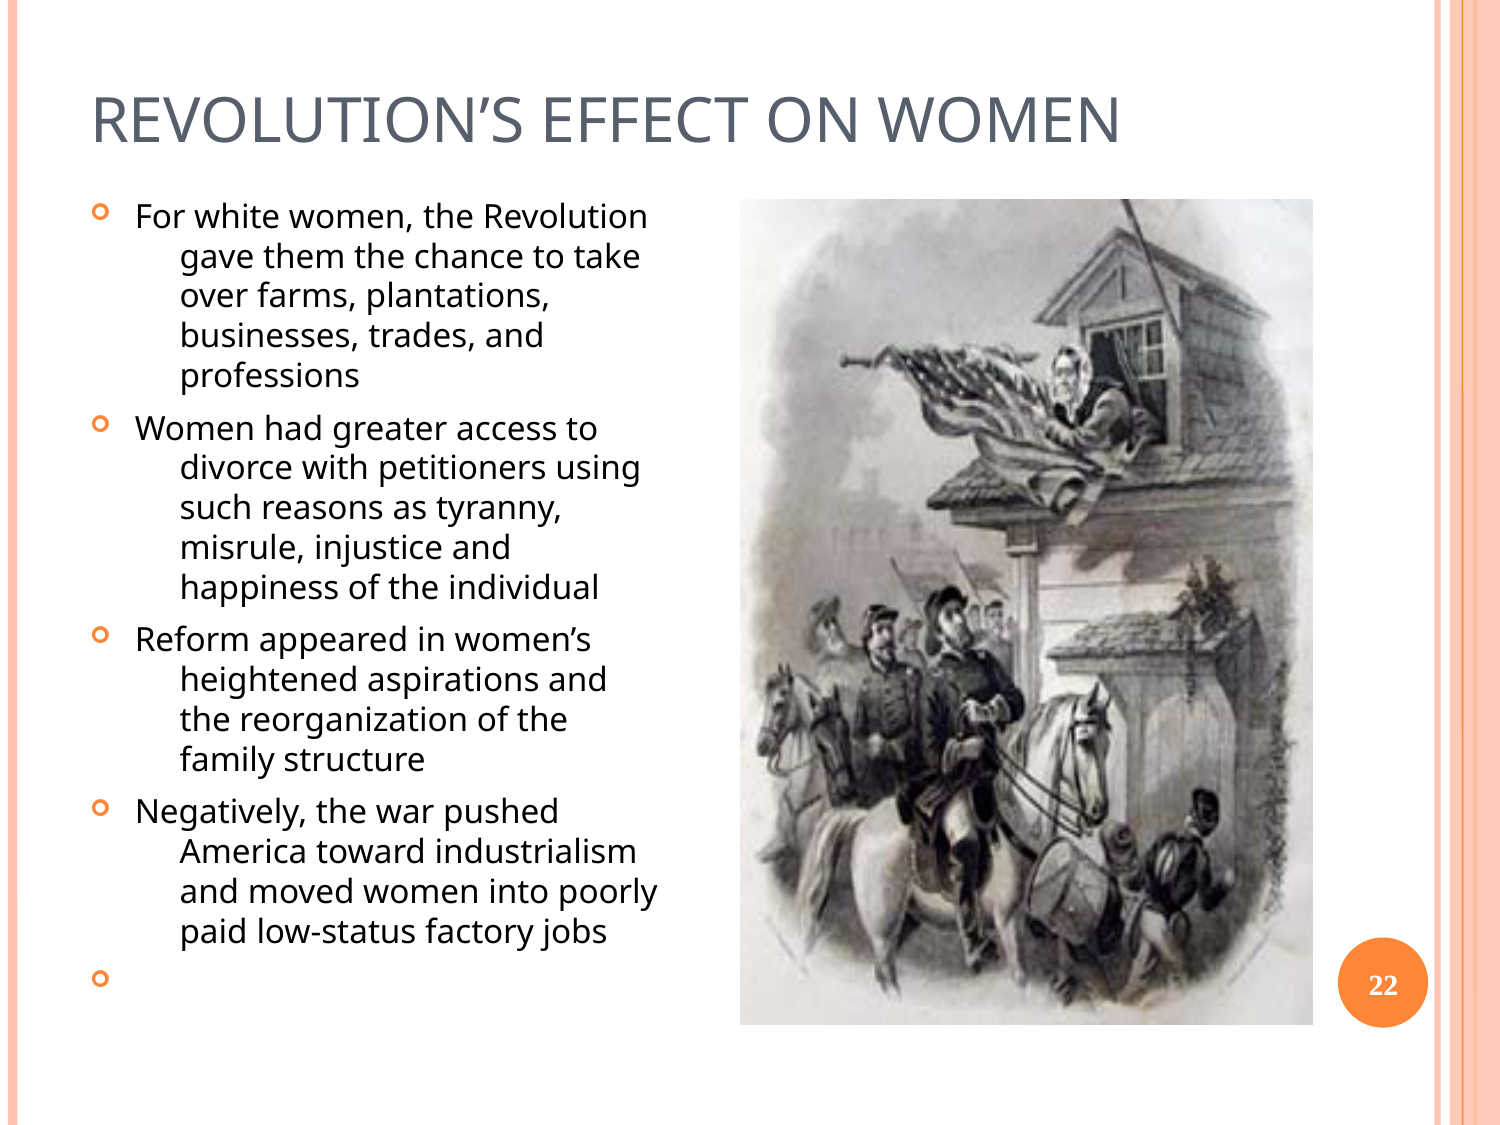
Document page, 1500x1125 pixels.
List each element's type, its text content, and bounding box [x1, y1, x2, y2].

title Revolution’s Effect on Women [75, 45, 1300, 163]
list For white women, the Revolution gave them the chance to take over farms, plantations, businesses, trades, and professions Women had greater access to divorce with petitioners using such reasons as tyranny, misrule, injustice and happiness of the individual Reform appeared in women’s heightened aspirations and the reorganization of the family structure Negatively, the war pushed America toward industrialism and moved women into poorly paid low-status factory jobs [75, 187, 676, 1013]
text_box [1333, 940, 1434, 1027]
picture [740, 200, 1313, 1026]
